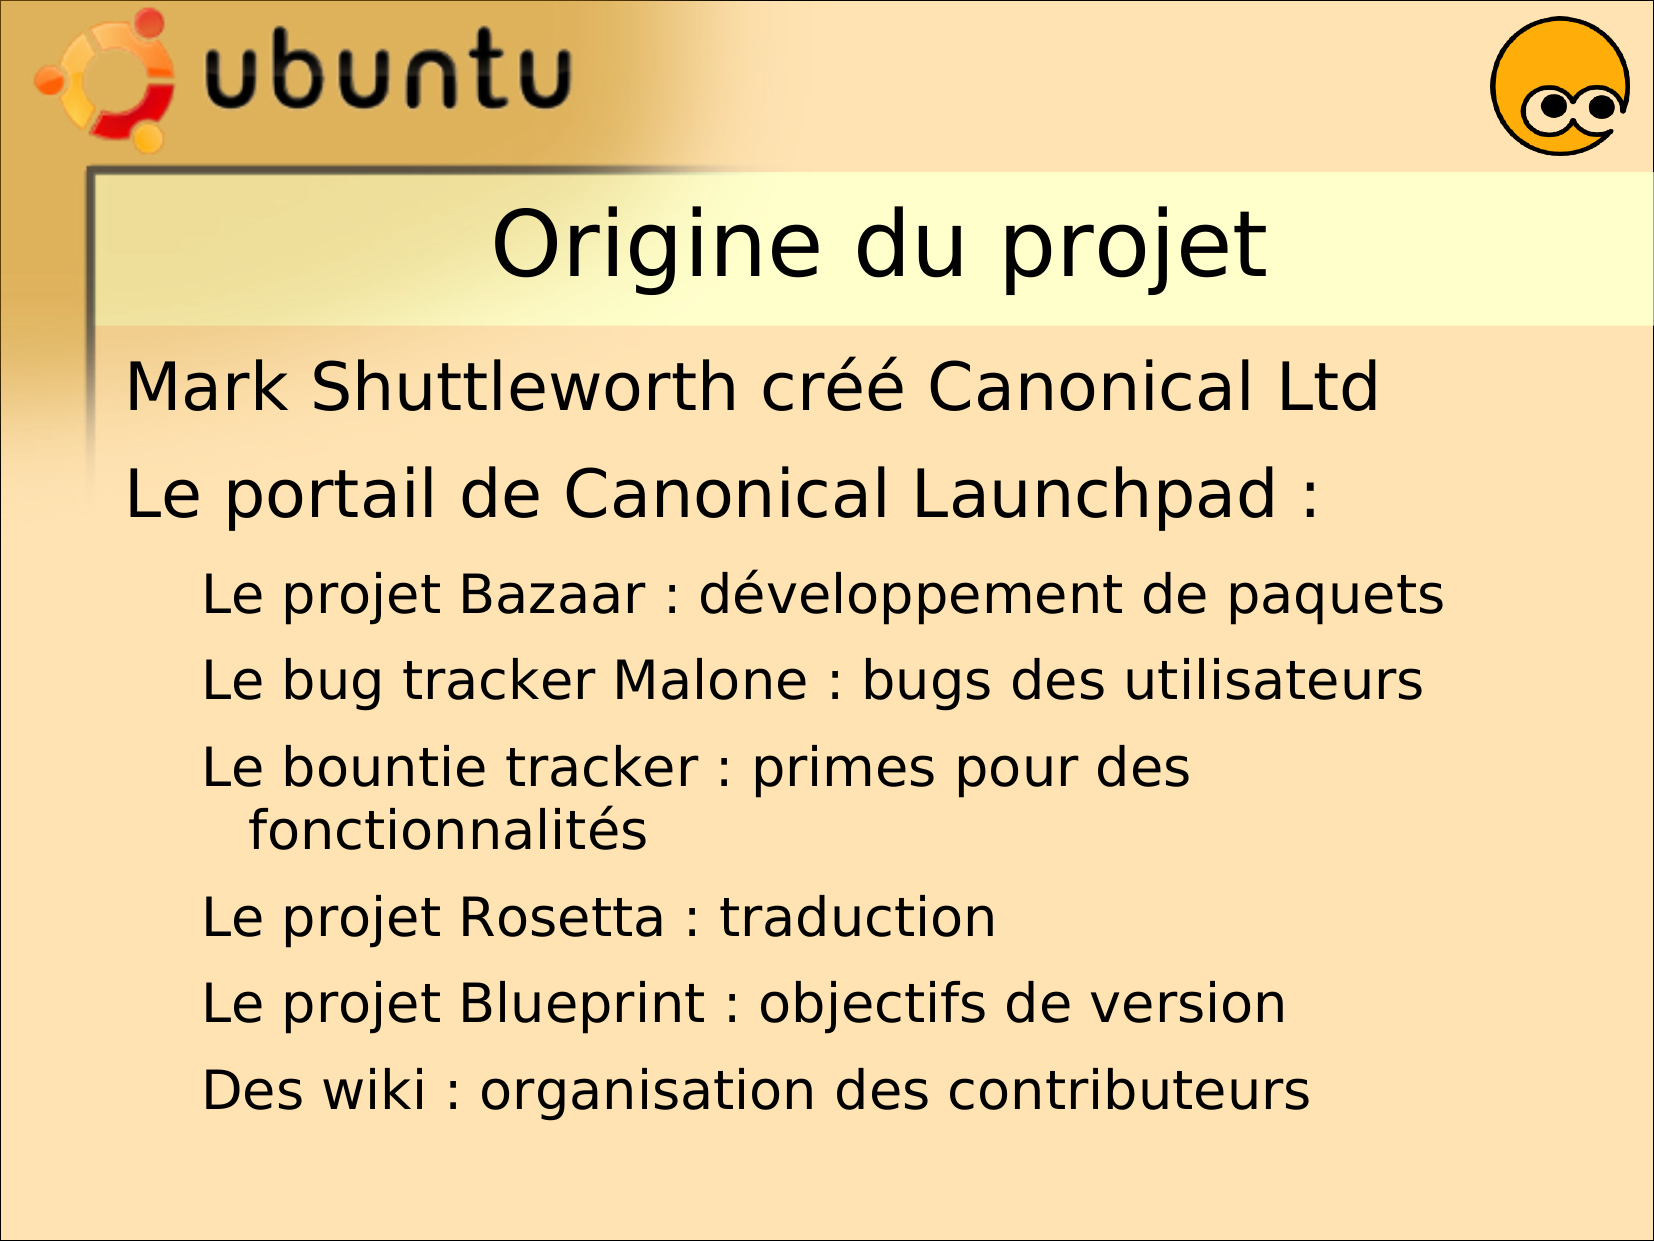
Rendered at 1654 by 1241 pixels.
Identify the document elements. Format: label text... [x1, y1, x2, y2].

picture [0, 0, 1256, 552]
picture [1490, 16, 1630, 156]
list Mark Shuttleworth créé Canonical Ltd Le portail de Canonical Launchpad : Le projet Bazaar : développement de paquets Le bug tracker Malone : bugs des utilisateurs Le bountie tracker : primes pour des fonctionnalités Le projet Rosetta : traduction Le projet Blueprint : objectifs de version Des wiki : organisation des contributeurs [106, 348, 1595, 1123]
title Origine du projet [172, 184, 1589, 305]
